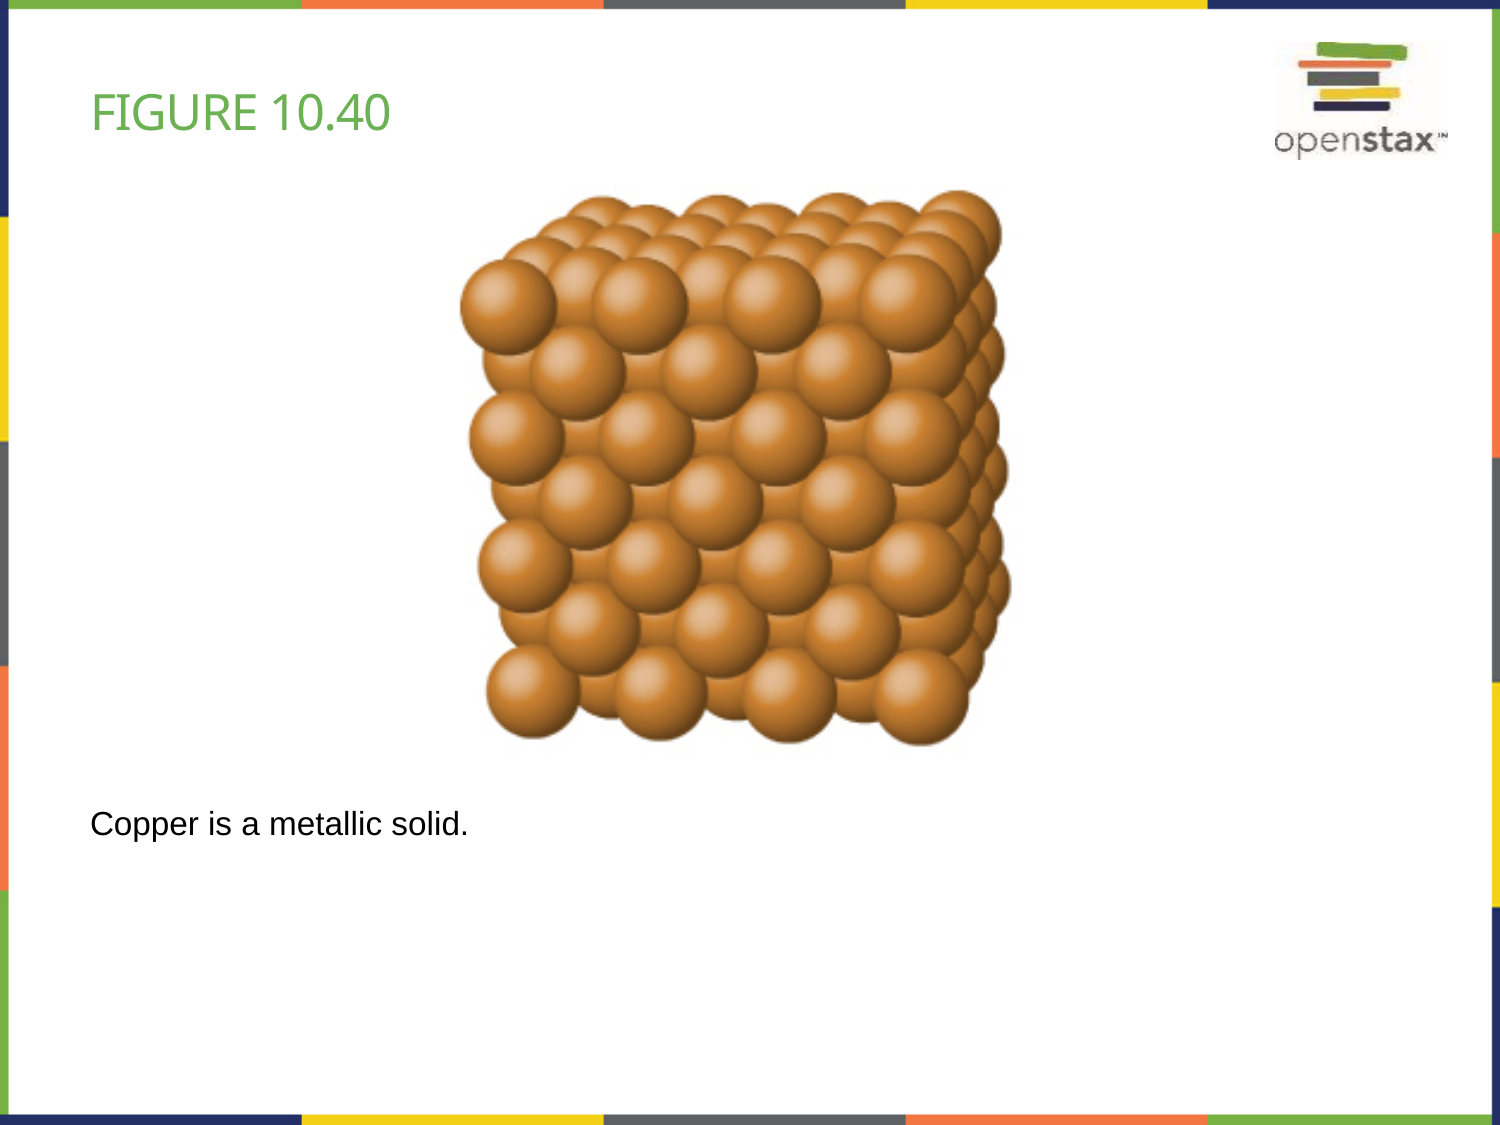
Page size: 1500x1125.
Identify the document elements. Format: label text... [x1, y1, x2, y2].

title Figure 10.40 [75, 39, 1398, 148]
picture [0, 0, 1500, 1125]
list Copper is a metallic solid. [75, 794, 1398, 986]
